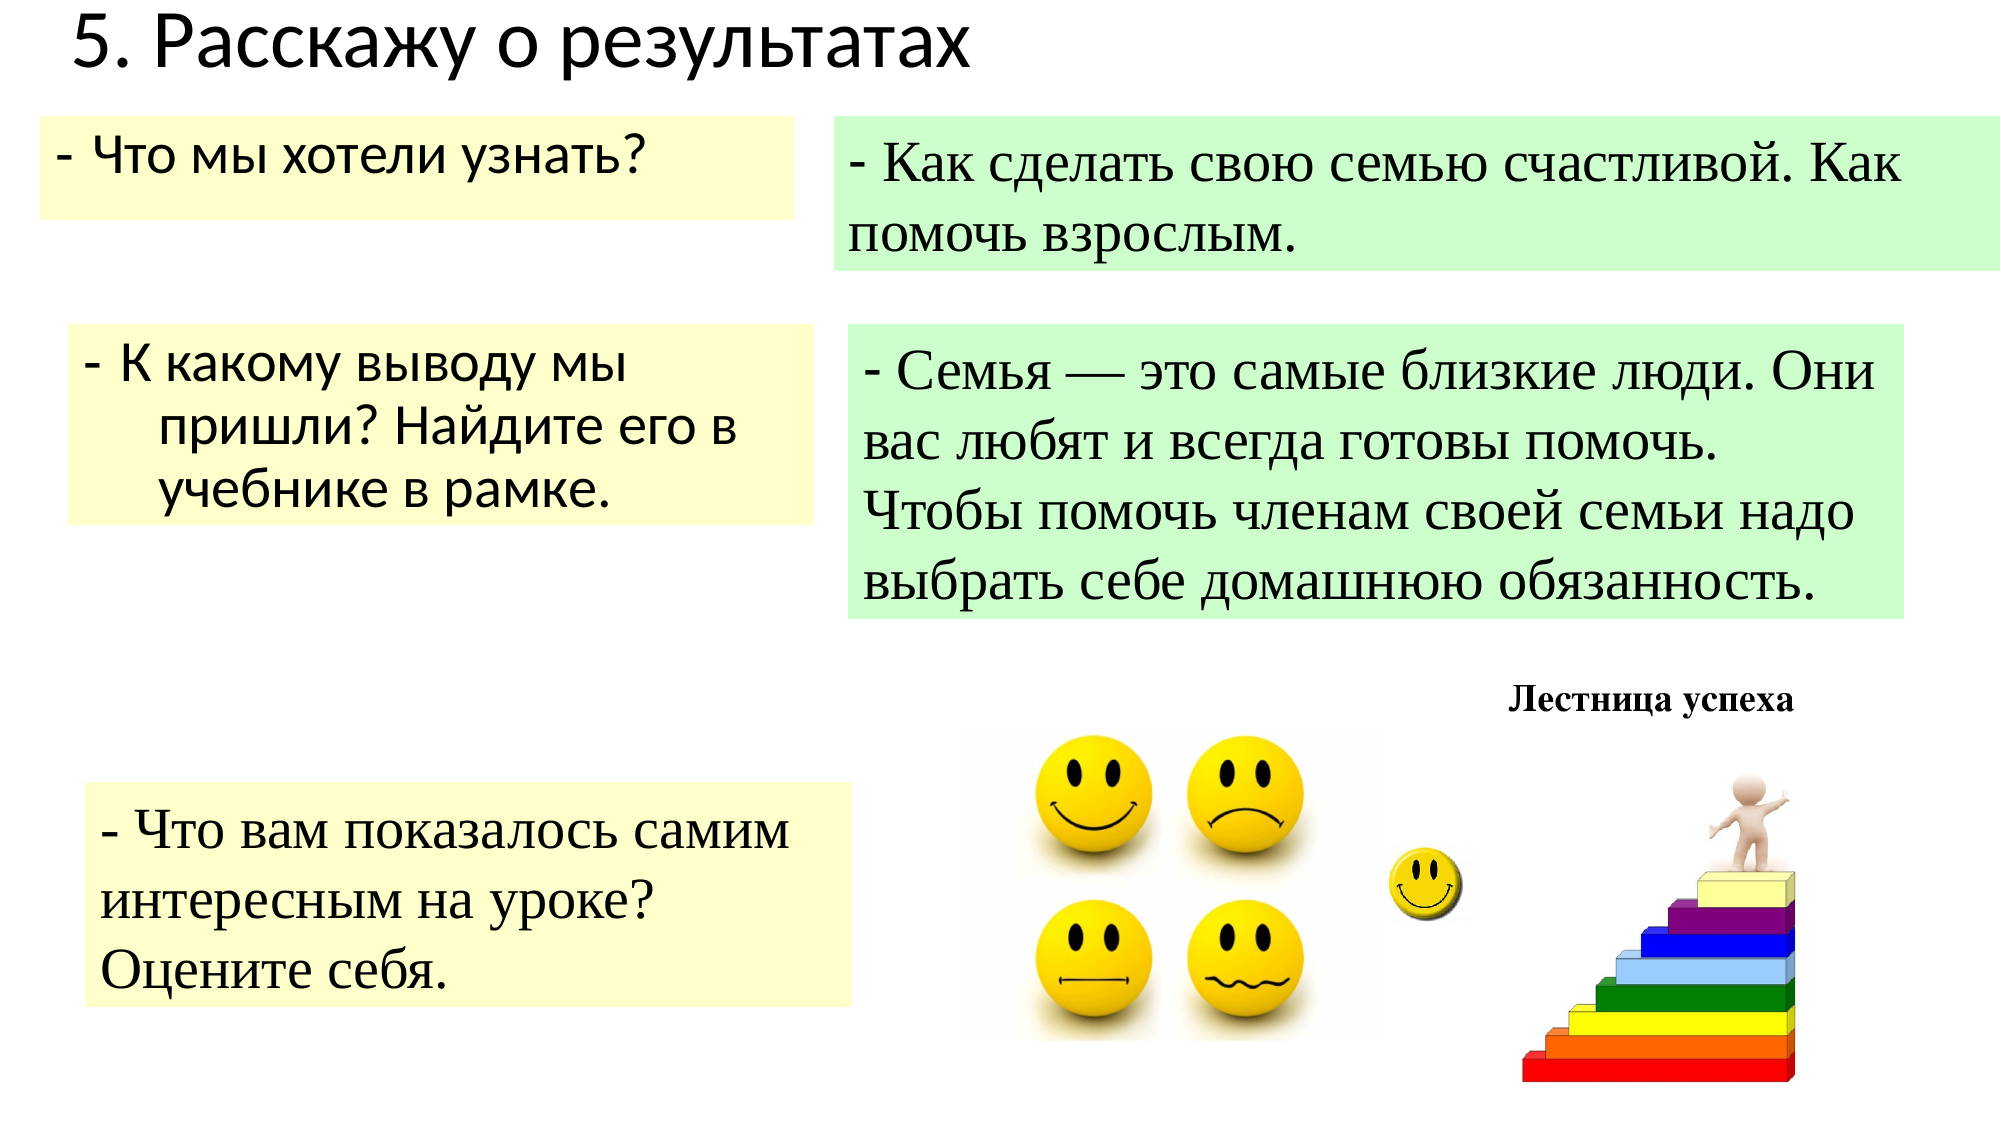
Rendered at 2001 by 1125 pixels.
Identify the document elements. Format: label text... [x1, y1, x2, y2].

picture [961, 651, 1962, 1117]
text_box К какому выводу мы пришли? Найдите его в учебнике в рамке. [68, 324, 814, 525]
text_box Что мы хотели узнать? [40, 115, 794, 221]
title 5. Расскажу о результатах [55, 0, 1781, 100]
text_box Как сделать свою семью счастливой. Как помочь взрослым. [834, 116, 2000, 271]
text_box Семья — это самые близкие люди. Они вас любят и всегда готовы помочь. Чтобы помочь членам своей семьи надо выбрать себе домашнюю обязанность. [848, 324, 1904, 619]
text_box - Что вам показалось самим интересным на уроке? Оцените себя. [85, 782, 852, 1007]
